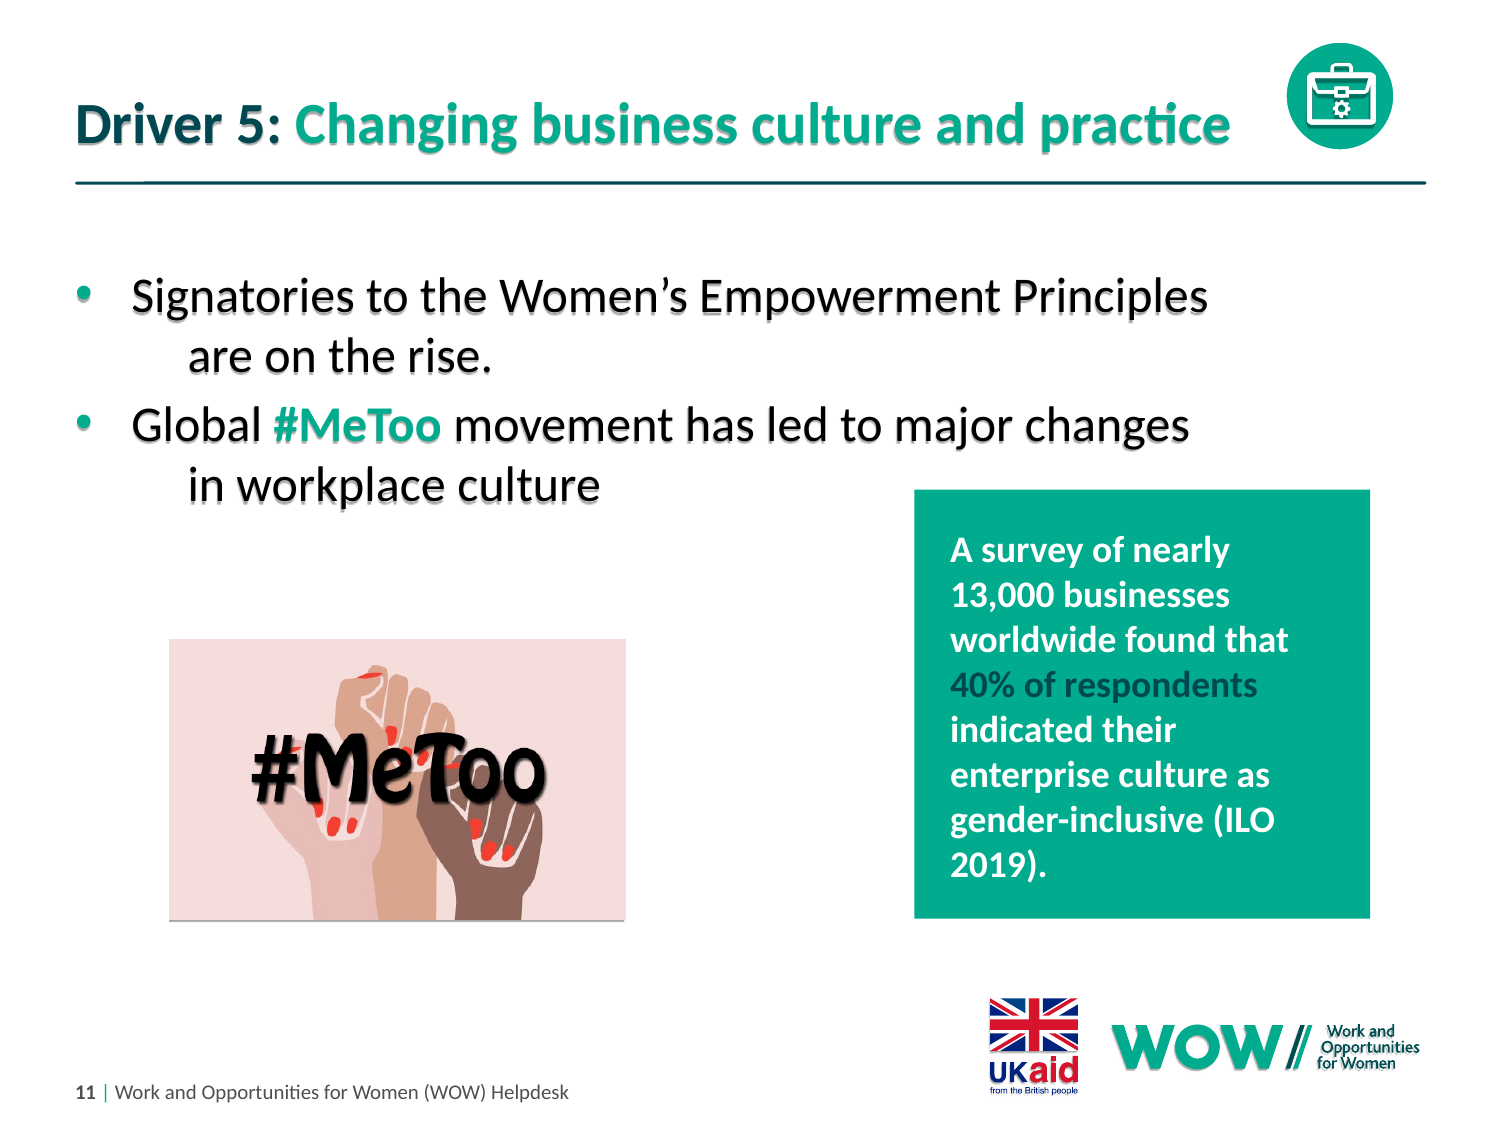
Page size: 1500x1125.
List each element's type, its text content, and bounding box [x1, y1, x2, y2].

text_box 11 | Work and Opportunities for Women (WOW) Helpdesk [75, 1045, 648, 1106]
text_box [1280, 52, 1399, 156]
picture [169, 639, 626, 920]
text_box [1301, 37, 1379, 51]
title Driver 5: Changing business culture and practice [75, 46, 1293, 161]
list Signatories to the Women’s Empowerment Principles are on the rise. Global #MeToo movement has led to major changes in workplace culture [75, 262, 1357, 989]
picture [1300, 51, 1384, 136]
text_box A survey of nearly 13,000 businesses worldwide found that 40% of respondents indicated their enterprise culture as gender-inclusive (ILO 2019). [914, 489, 1371, 919]
